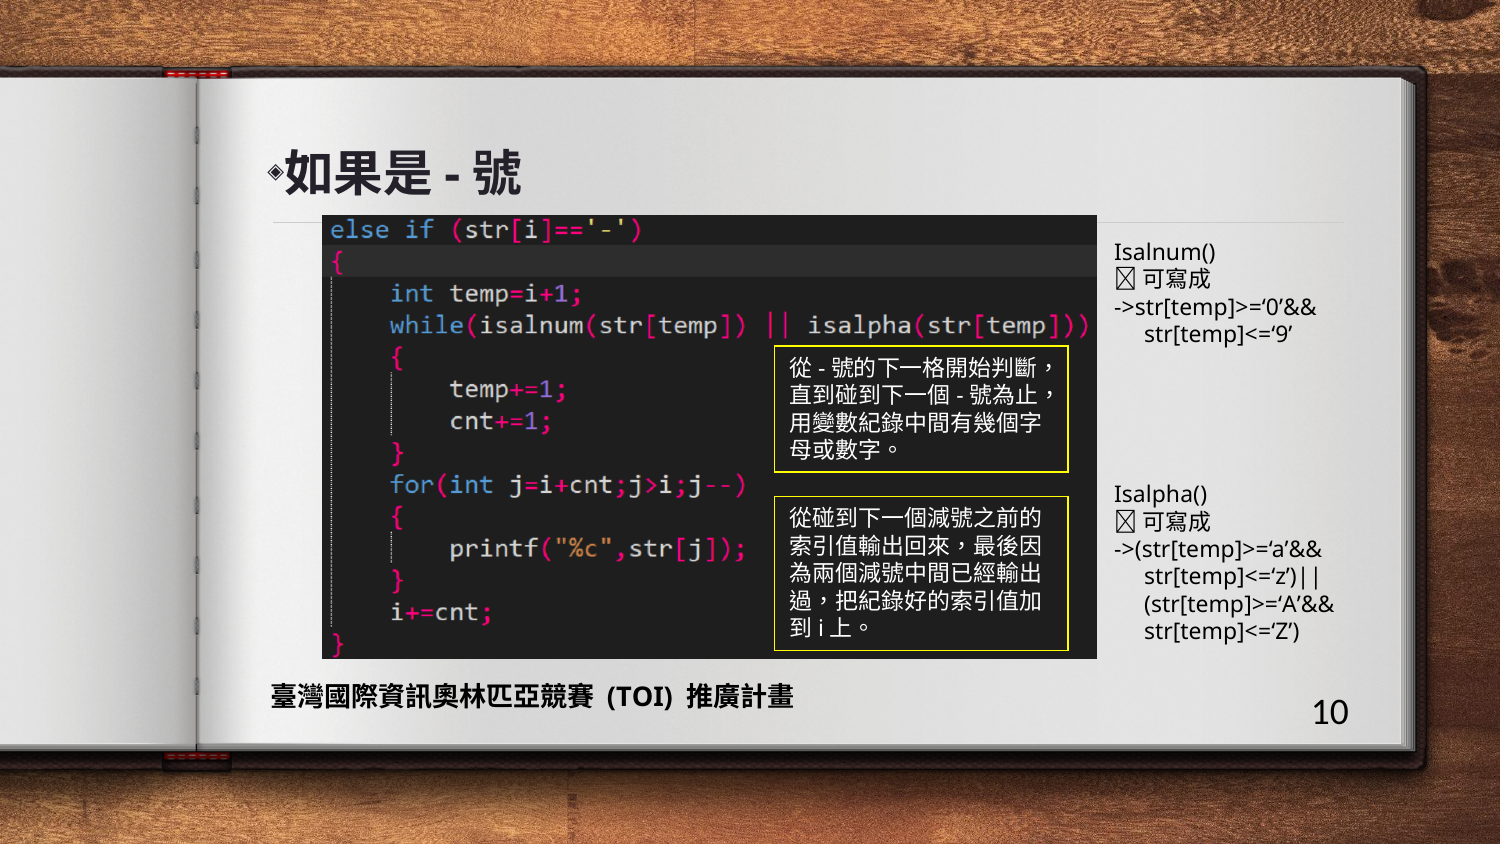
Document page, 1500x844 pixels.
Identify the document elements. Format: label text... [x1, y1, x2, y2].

text_box Isalnum() 可寫成 ->str[temp]>=‘0’&& str[temp]<=‘9’ [1099, 230, 1393, 357]
list 如果是-號 [252, 126, 1194, 216]
text_box [1295, 672, 1386, 737]
text_box 從-號的下一格開始判斷，直到碰到下一個-號為止，用變數紀錄中間有幾個字母或數字。 [774, 345, 1069, 473]
text_box Isalpha() 可寫成 ->(str[temp]>=‘a’&& str[temp]<=‘z’)|| (str[temp]>=‘A’&& str[temp]<=‘Z’) [1099, 472, 1413, 654]
text_box 從碰到下一個減號之前的索引值輸出回來，最後因為兩個減號中間已經輸出過，把紀錄好的索引值加到i上。 [774, 496, 1069, 651]
picture [322, 215, 1097, 659]
